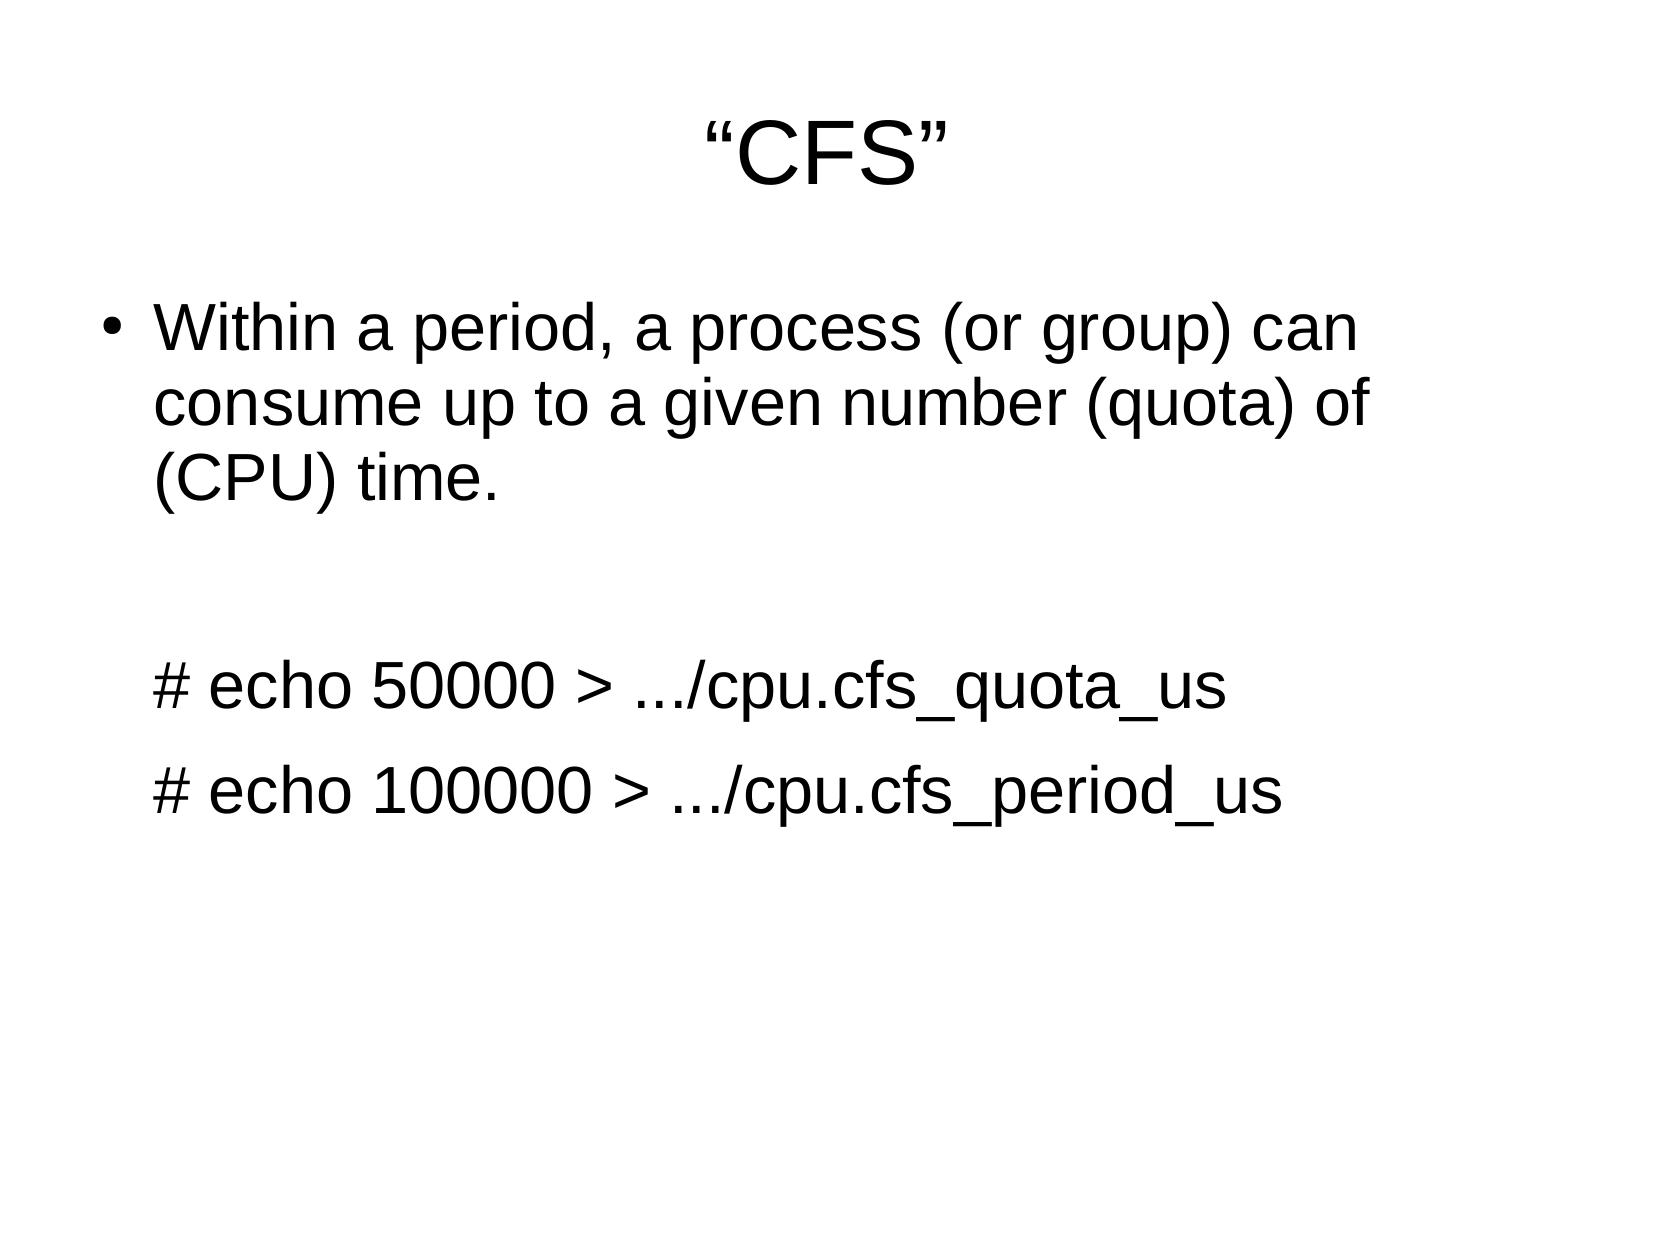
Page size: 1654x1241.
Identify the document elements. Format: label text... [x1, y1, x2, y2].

title “CFS” [82, 49, 1571, 257]
list Within a period, a process (or group) can consume up to a given number (quota) of (CPU) time. # echo 50000 > .../cpu.cfs_quota_us # echo 100000 > .../cpu.cfs_period_us [82, 290, 1571, 1010]
